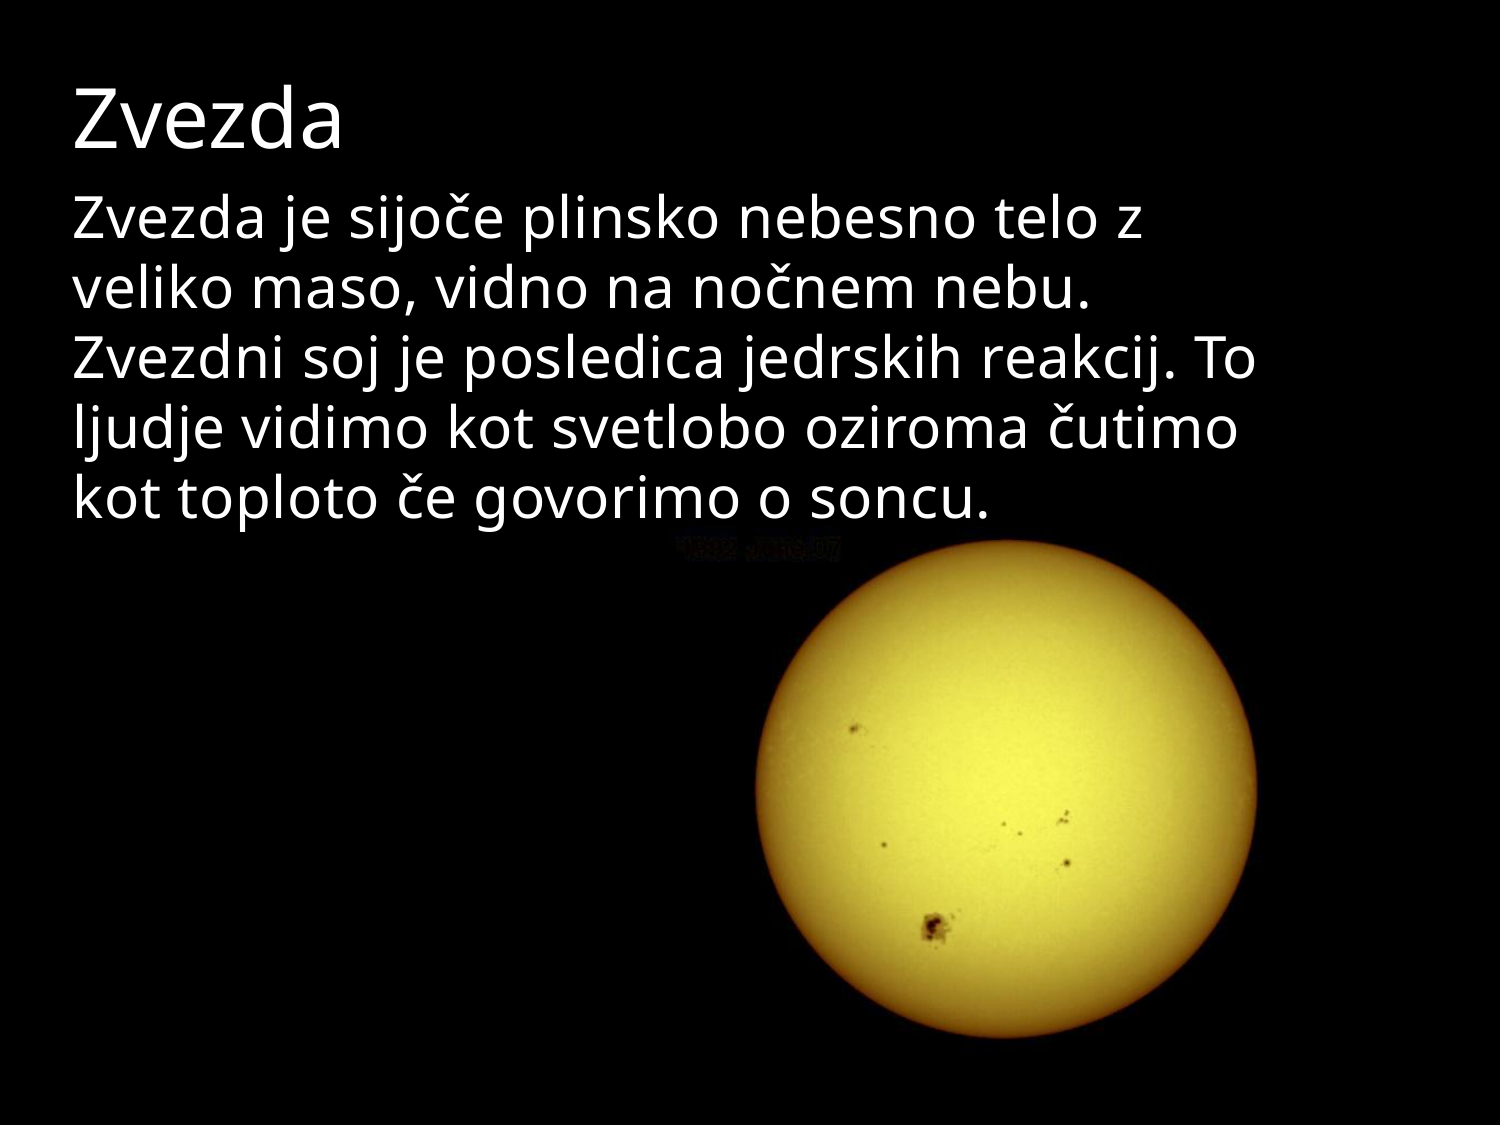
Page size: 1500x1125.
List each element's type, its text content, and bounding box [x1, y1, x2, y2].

list Zvezda je sijoče plinsko nebesno telo z veliko maso, vidno na nočnem nebu. Zvezdni soj je posledica jedrskih reakcij. To ljudje vidimo kot svetlobo oziroma čutimo kot toploto če govorimo o soncu. [57, 173, 1318, 1016]
picture [667, 527, 1367, 1052]
title Zvezda [57, 37, 1318, 173]
